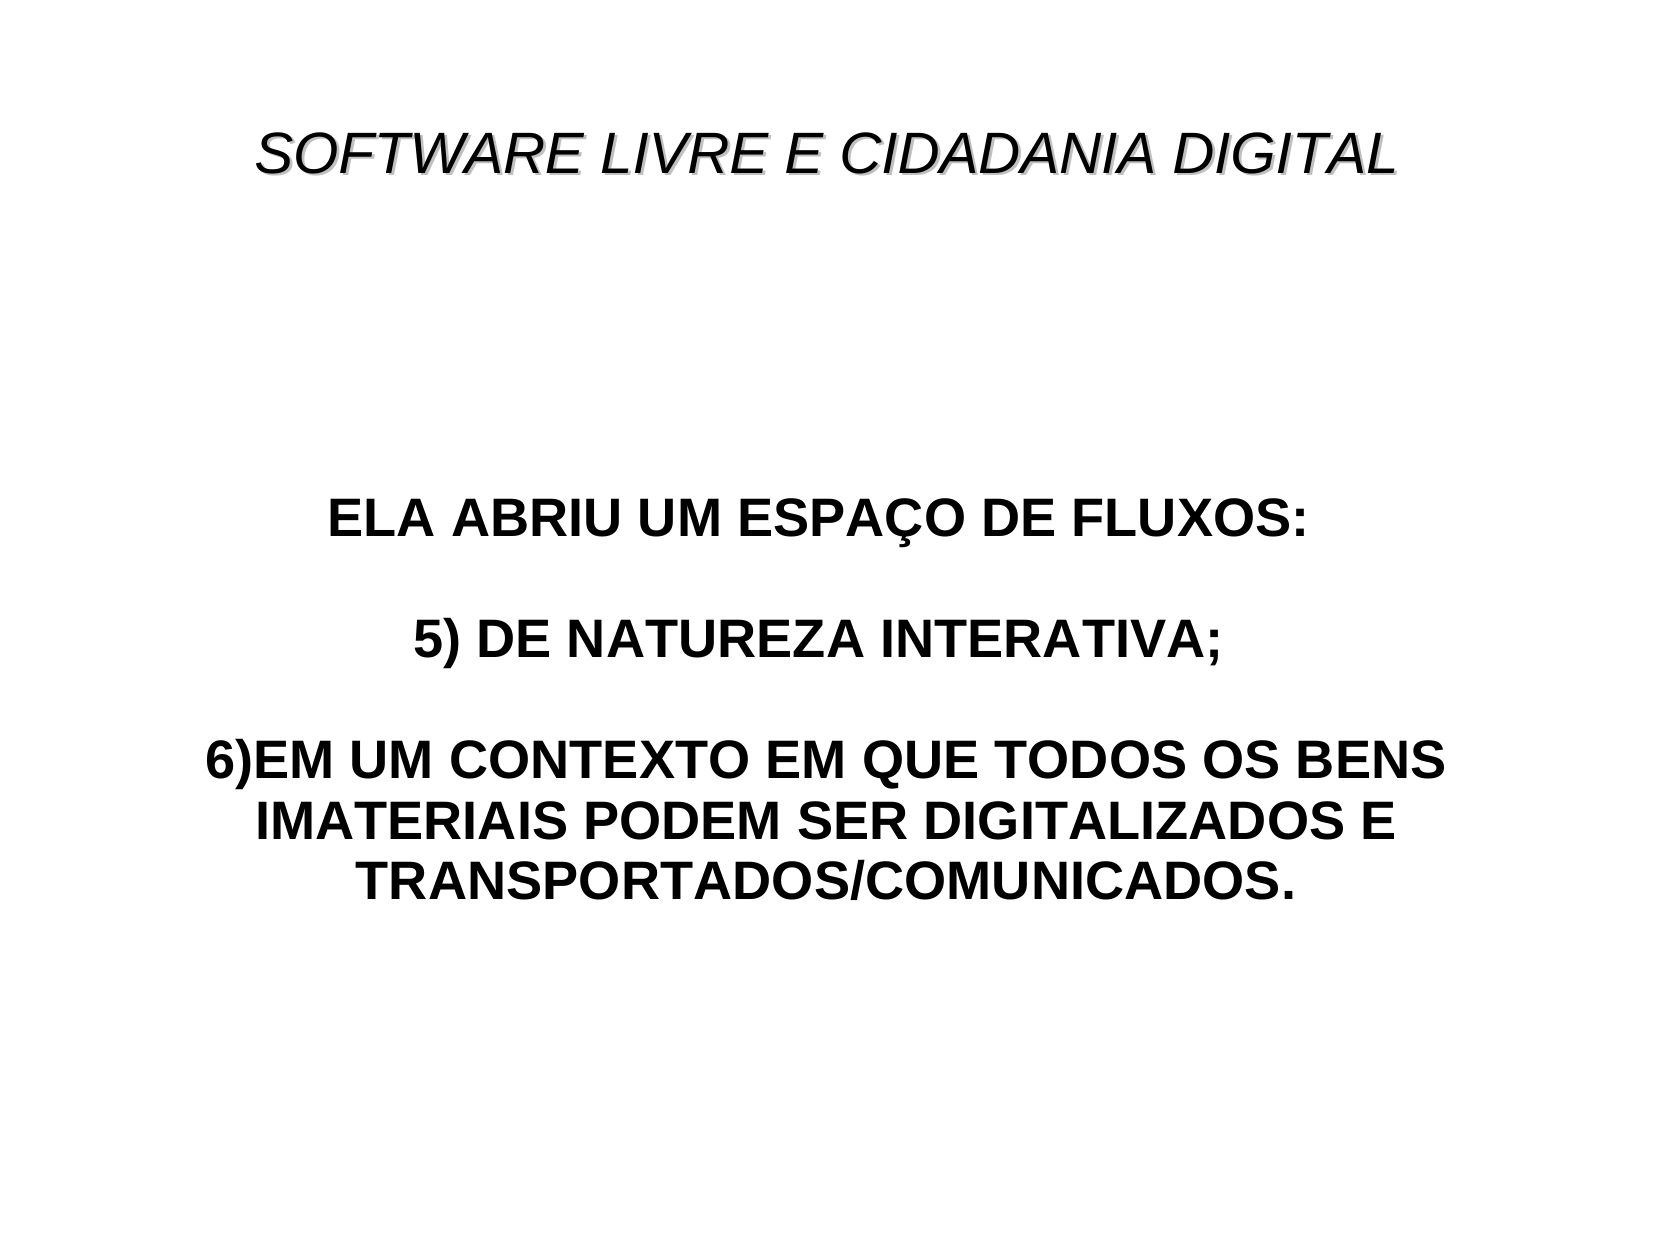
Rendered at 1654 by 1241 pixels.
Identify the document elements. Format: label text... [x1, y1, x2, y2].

subtitle ELA ABRIU UM ESPAÇO DE FLUXOS: 5) DE NATUREZA INTERATIVA; 6)EM UM CONTEXTO EM QUE TODOS OS BENS IMATERIAIS PODEM SER DIGITALIZADOS E TRANSPORTADOS/COMUNICADOS. [82, 297, 1571, 1102]
title SOFTWARE LIVRE E CIDADANIA DIGITAL [82, 49, 1571, 257]
